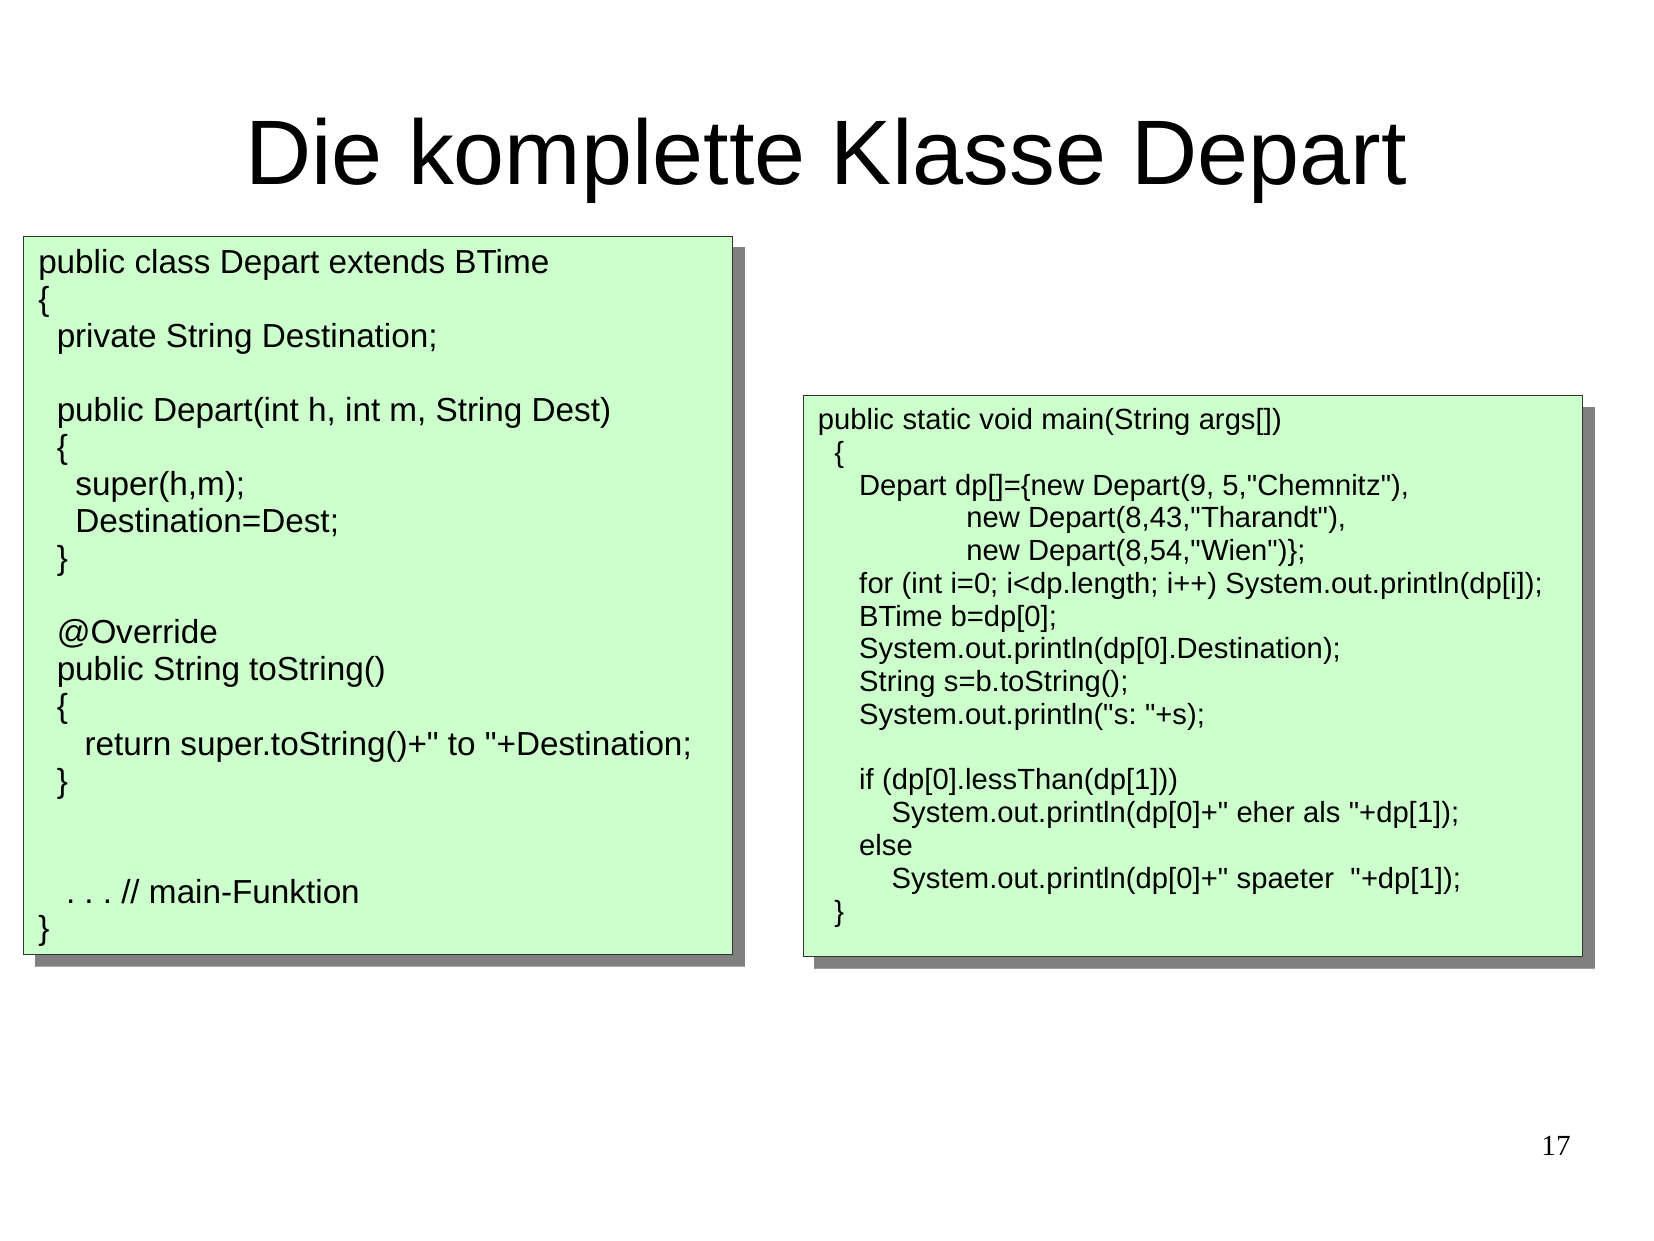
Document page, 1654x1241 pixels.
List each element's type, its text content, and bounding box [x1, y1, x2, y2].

text_box public static void main(String args[]) { Depart dp[]={new Depart(9, 5,"Chemnitz"), new Depart(8,43,"Tharandt"), new Depart(8,54,"Wien")}; for (int i=0; i<dp.length; i++) System.out.println(dp[i]); BTime b=dp[0]; System.out.println(dp[0].Destination); String s=b.toString(); System.out.println("s: "+s); if (dp[0].lessThan(dp[1])) System.out.println(dp[0]+" eher als "+dp[1]); else System.out.println(dp[0]+" spaeter "+dp[1]); } [803, 395, 1583, 957]
text_box public class Depart extends BTime { private String Destination; public Depart(int h, int m, String Dest) { super(h,m); Destination=Dest; } @Override public String toString() { return super.toString()+" to "+Destination; } . . . // main-Funktion } [23, 236, 733, 955]
title Die komplette Klasse Depart [82, 49, 1571, 257]
